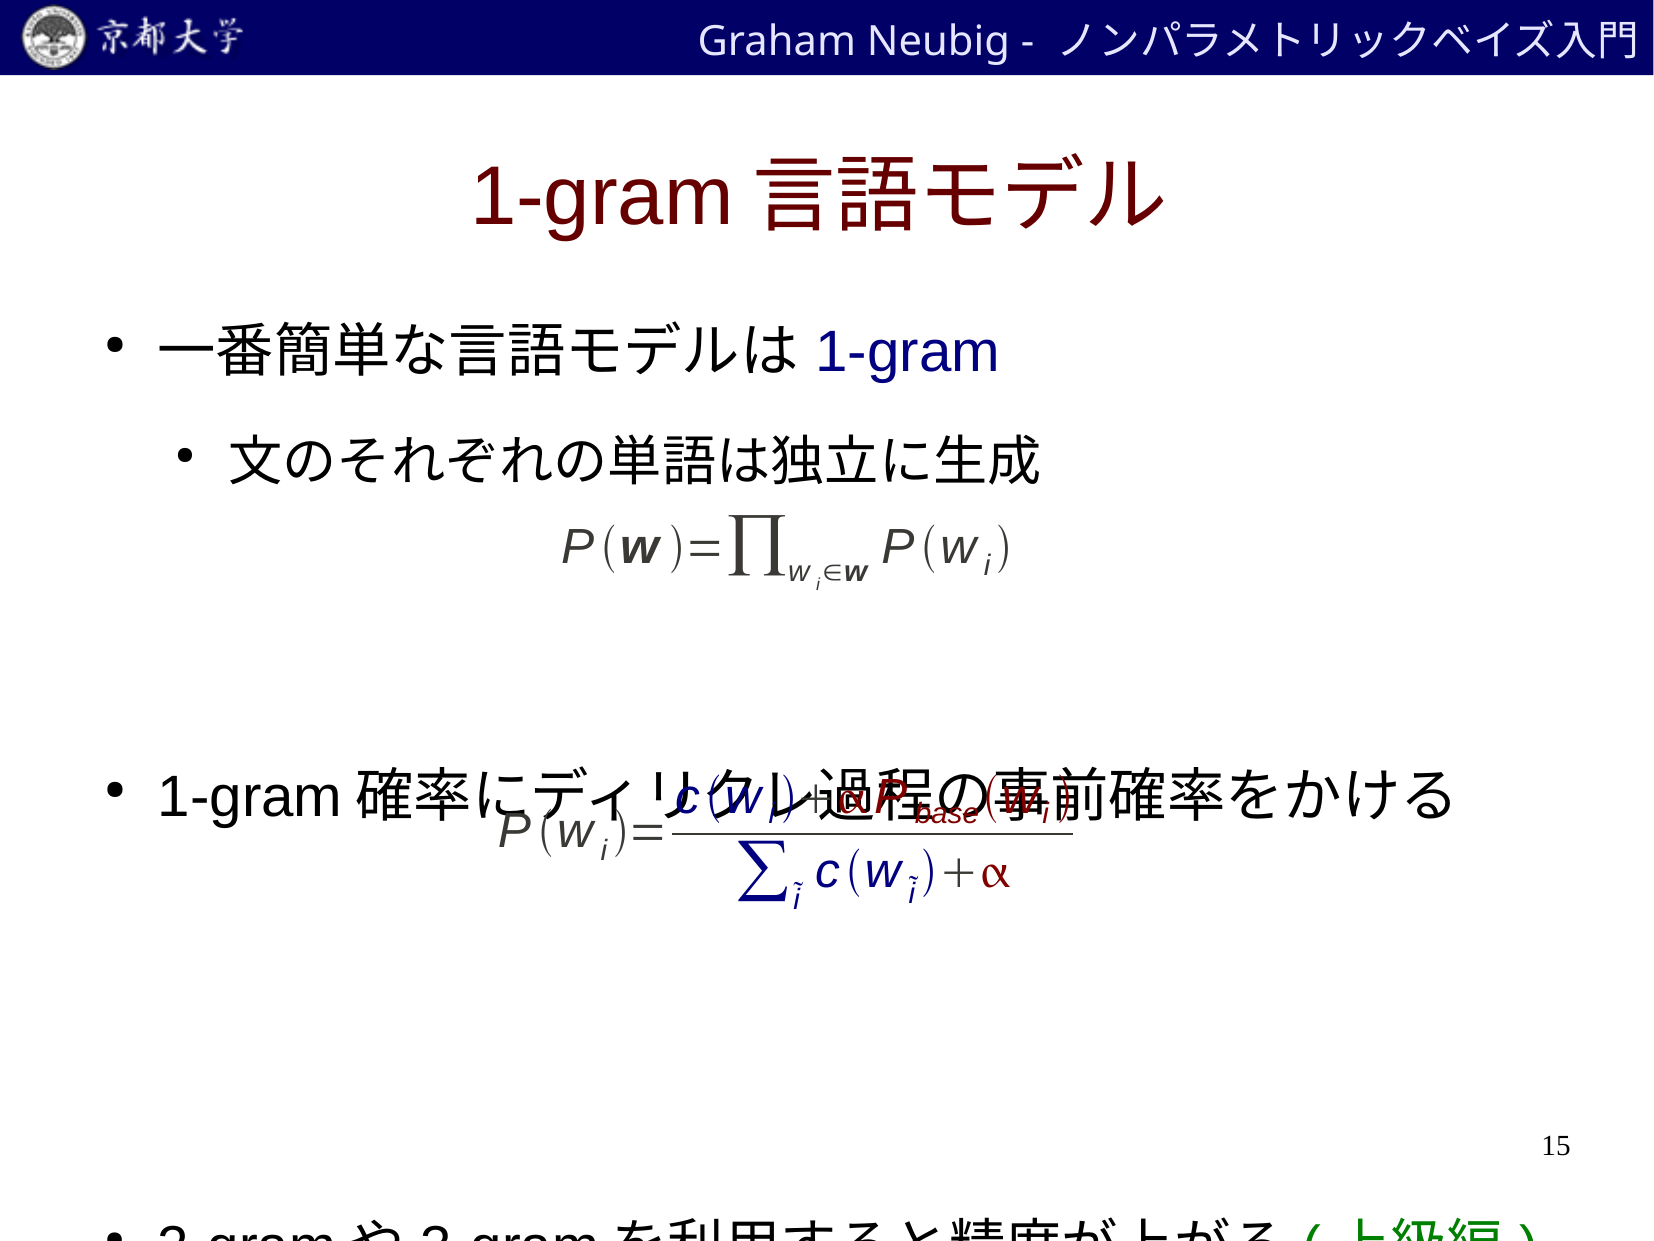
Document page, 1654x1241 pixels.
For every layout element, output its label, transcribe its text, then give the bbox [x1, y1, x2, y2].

chart [485, 767, 1088, 917]
list 一番簡単な言語モデルは1-gram 文のそれぞれの単語は独立に生成 1-gram確率にディリクレ過程の事前確率をかける 2-gramや3-gramを利用すると精度が上がる(上級編) [86, 303, 1576, 1108]
picture [0, 0, 247, 70]
title 1-gram言語モデル [75, 100, 1564, 277]
chart [548, 510, 1024, 595]
